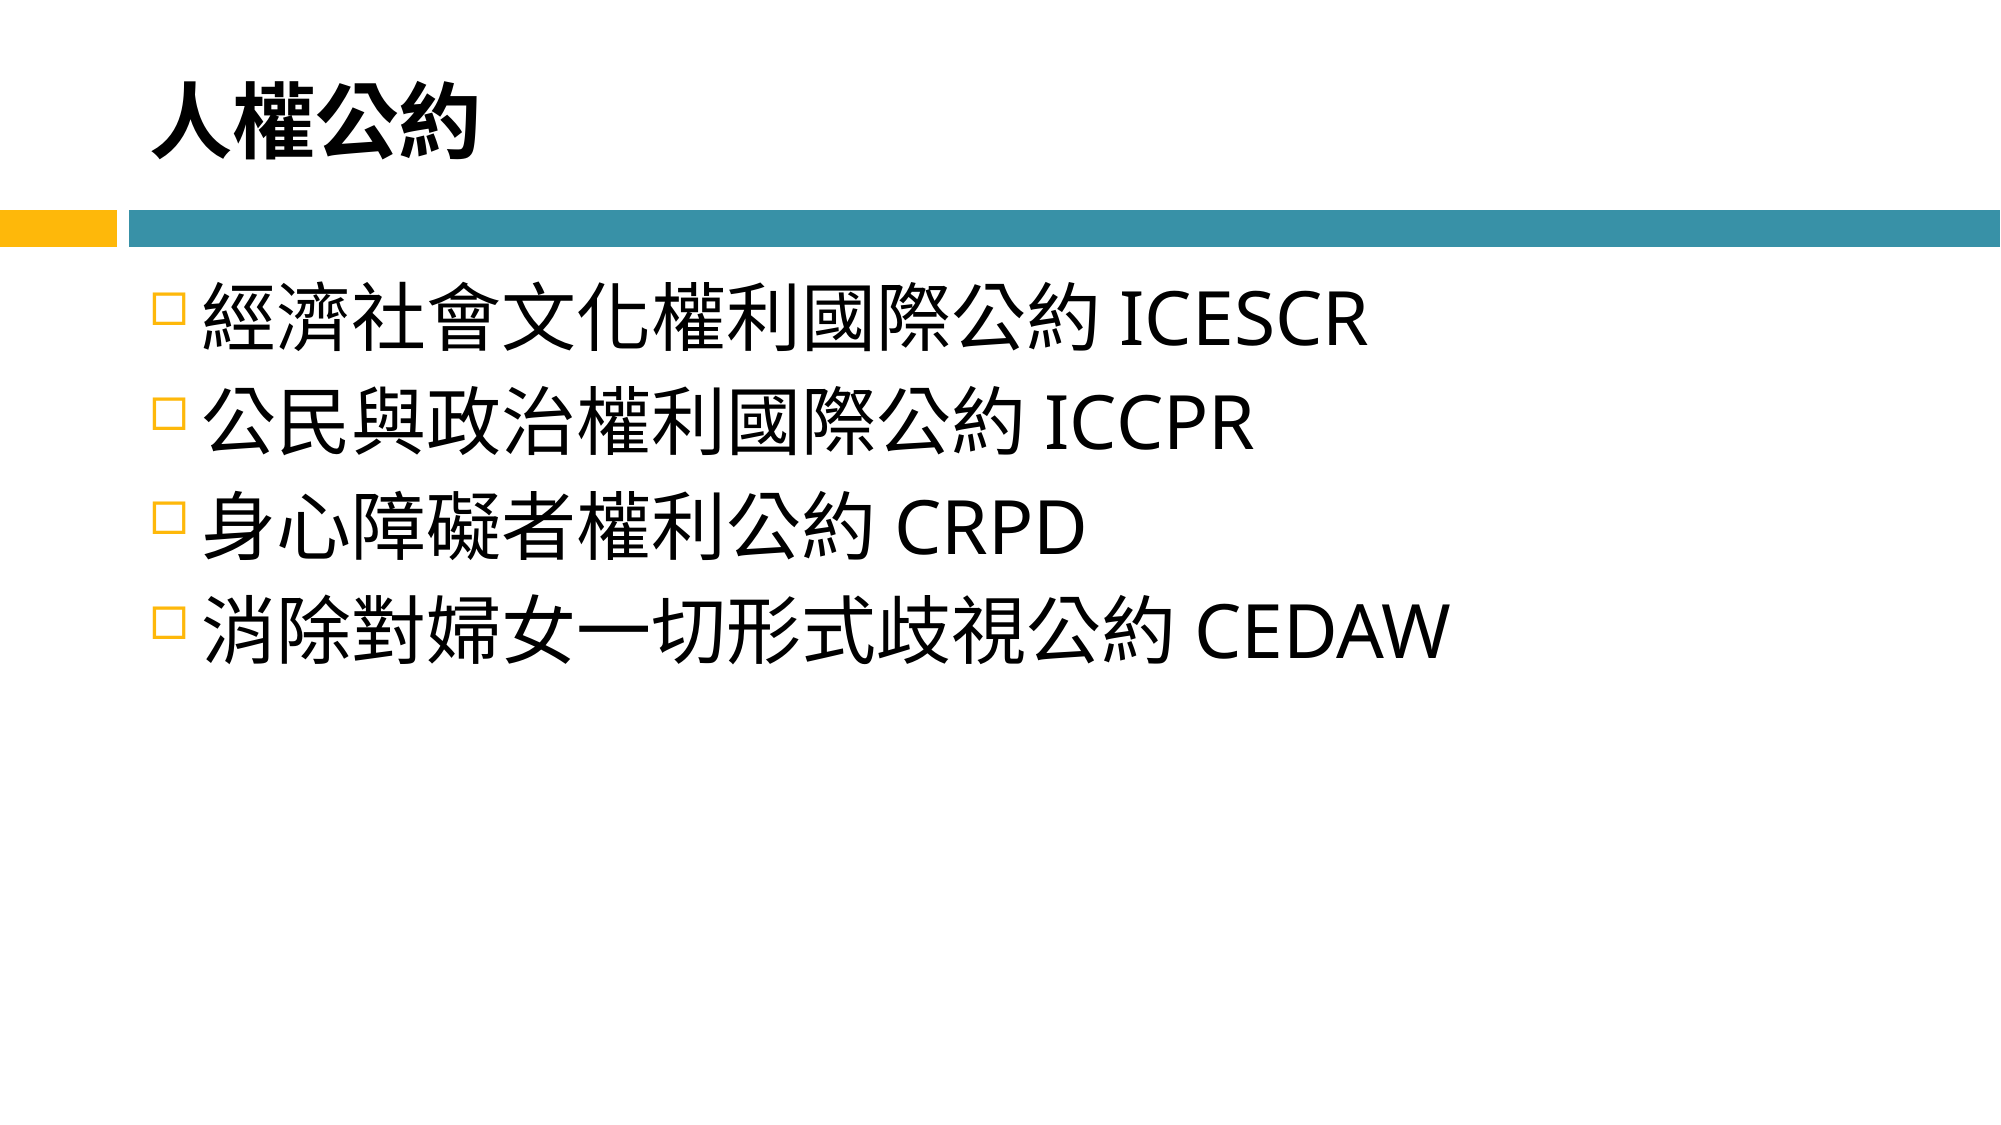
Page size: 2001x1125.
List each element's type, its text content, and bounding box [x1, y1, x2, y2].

list 經濟社會文化權利國際公約ICESCR 公民與政治權利國際公約ICCPR 身心障礙者權利公約CRPD 消除對婦女一切形式歧視公約CEDAW [134, 262, 1918, 1000]
title 人權公約 [134, 37, 1918, 201]
